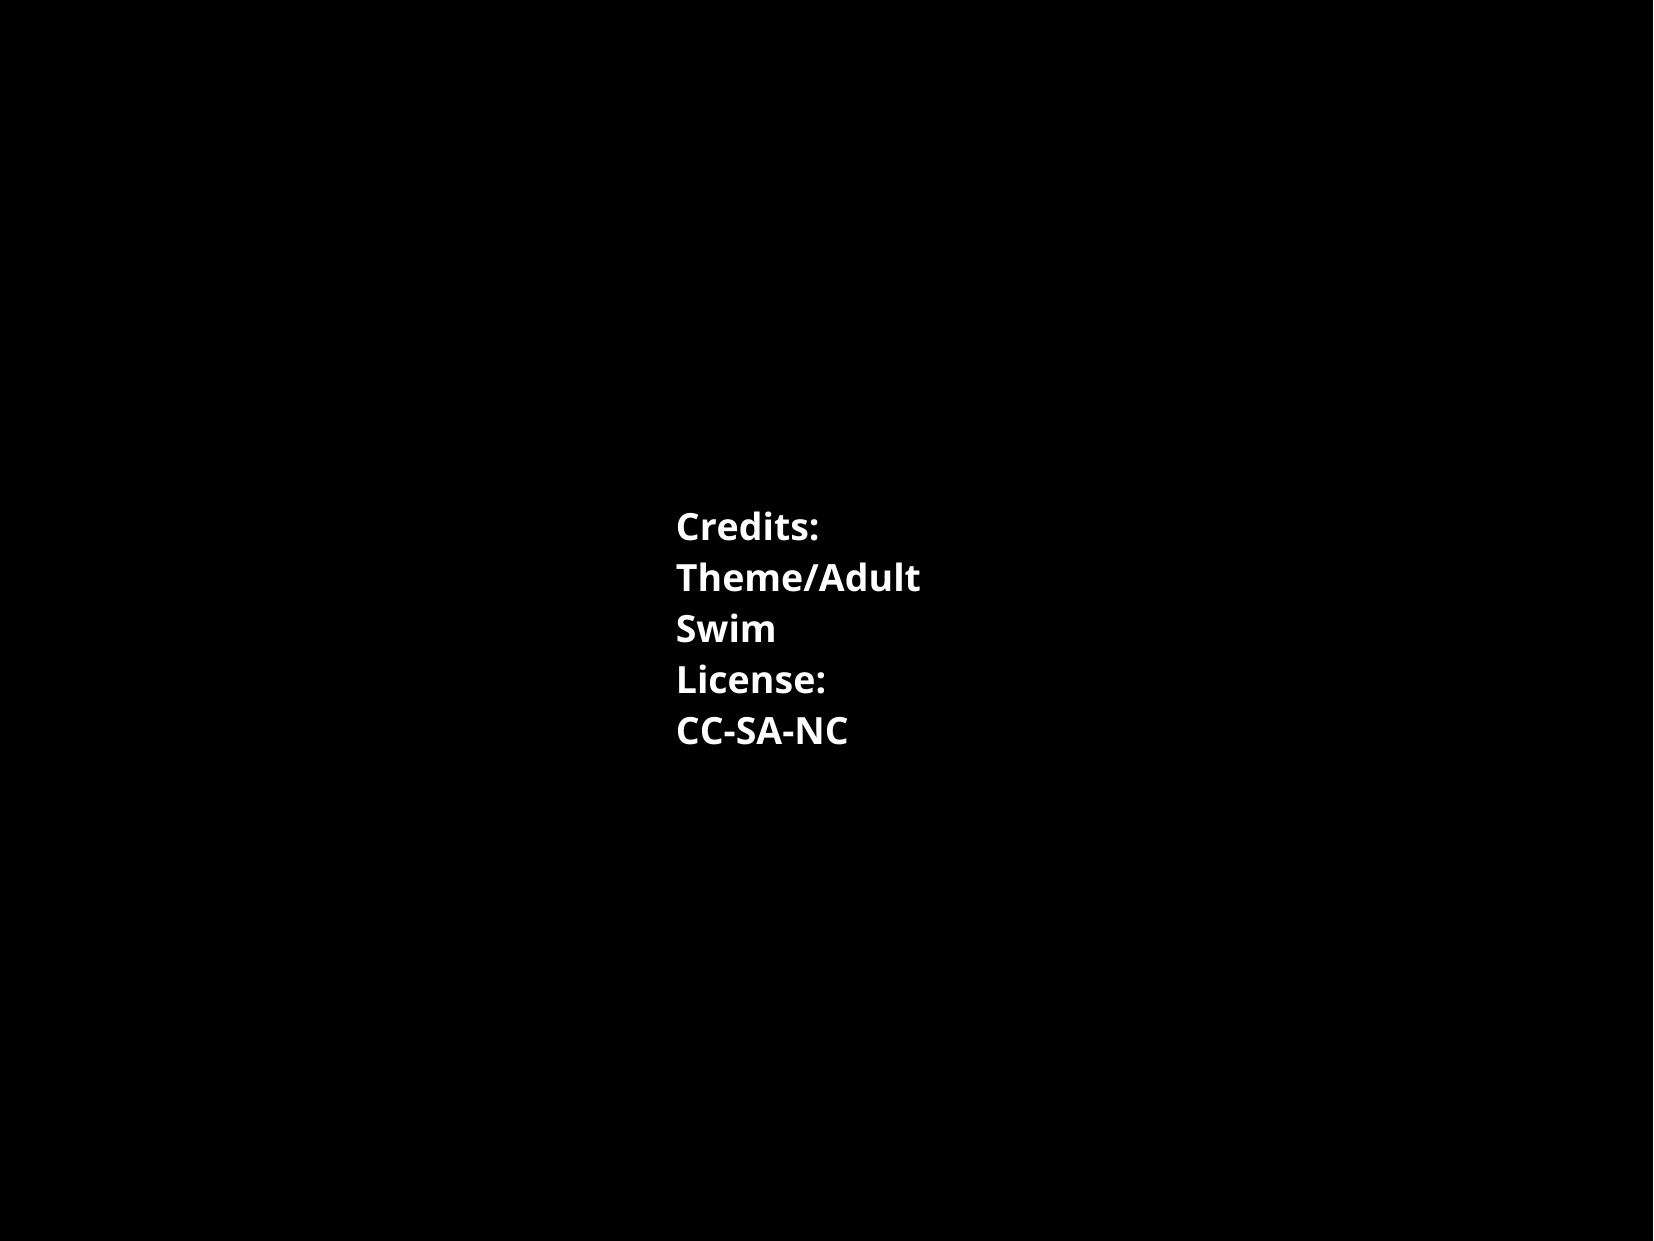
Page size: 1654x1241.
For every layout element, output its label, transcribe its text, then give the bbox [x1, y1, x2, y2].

text_box Credits: Theme/Adult Swim License: CC-SA-NC [661, 493, 1037, 687]
